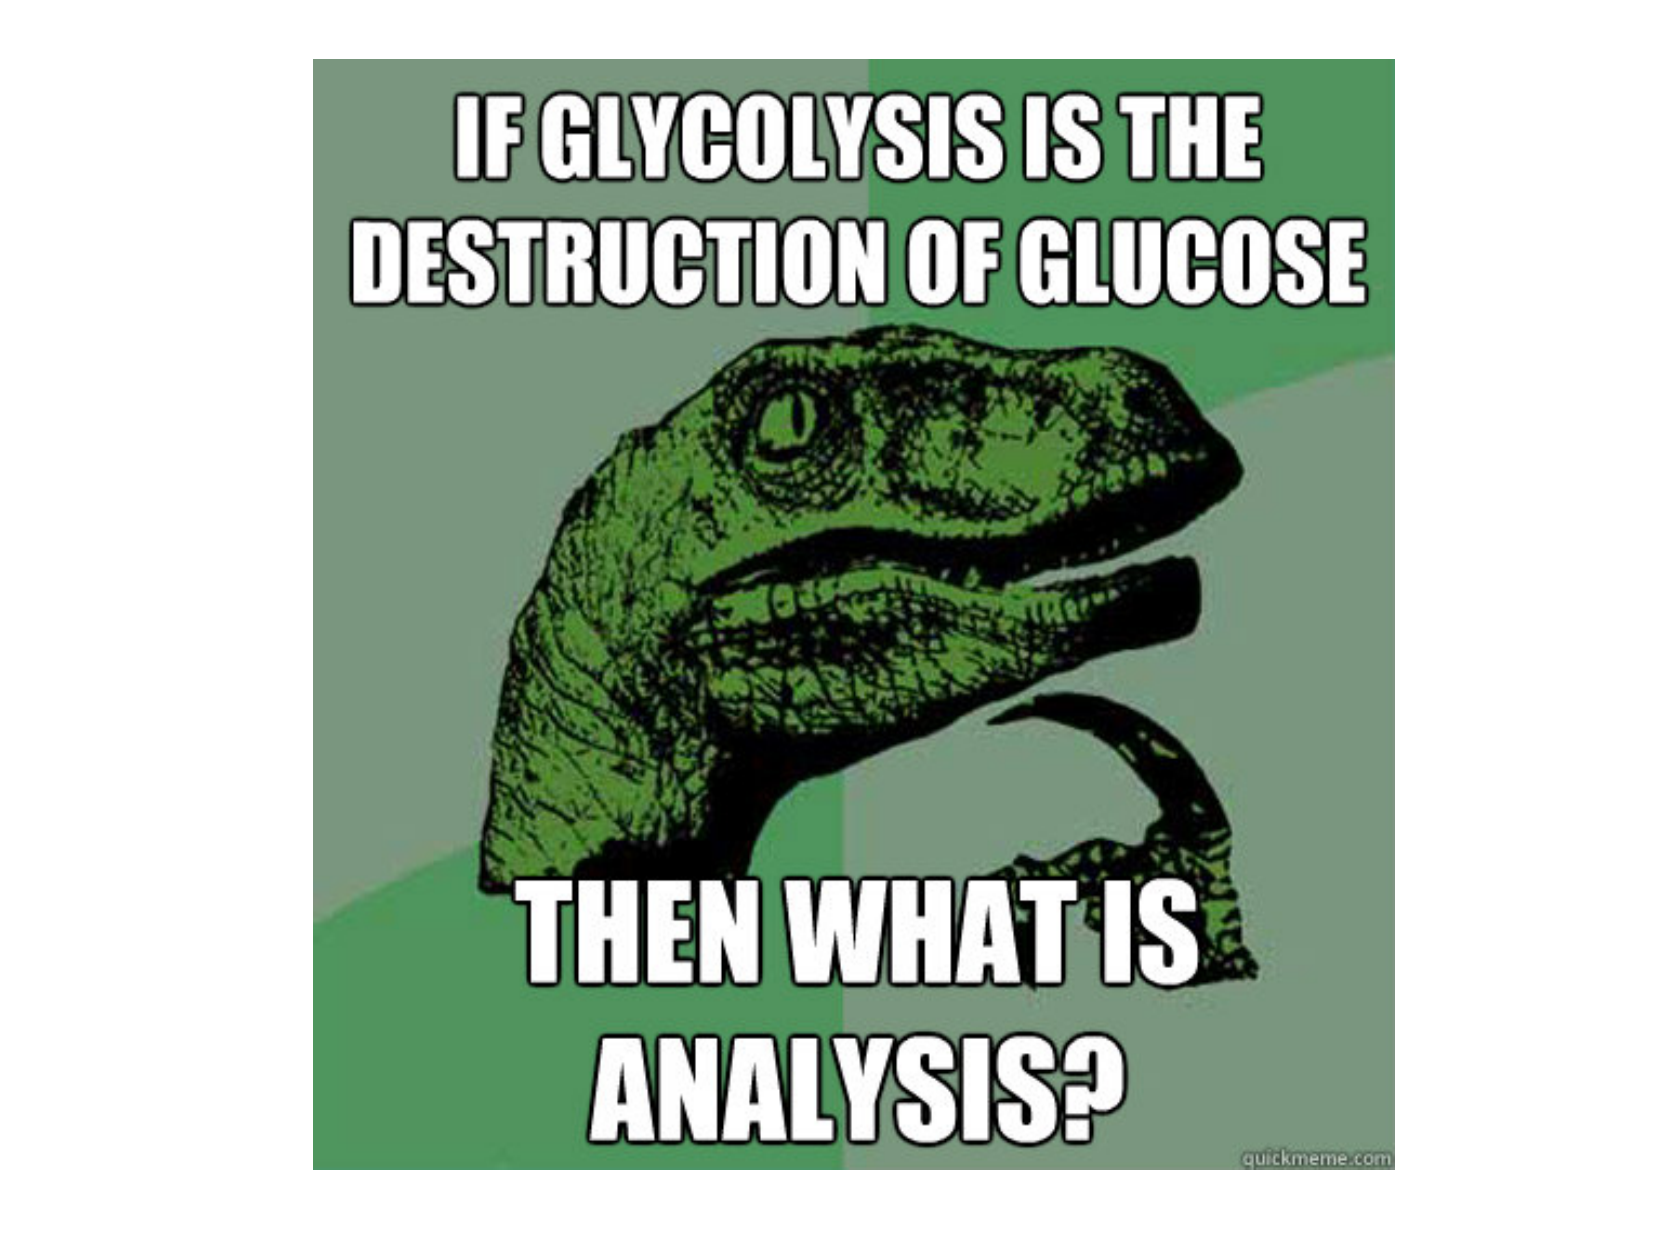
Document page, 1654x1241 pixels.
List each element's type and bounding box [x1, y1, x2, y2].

picture [313, 59, 1396, 1171]
